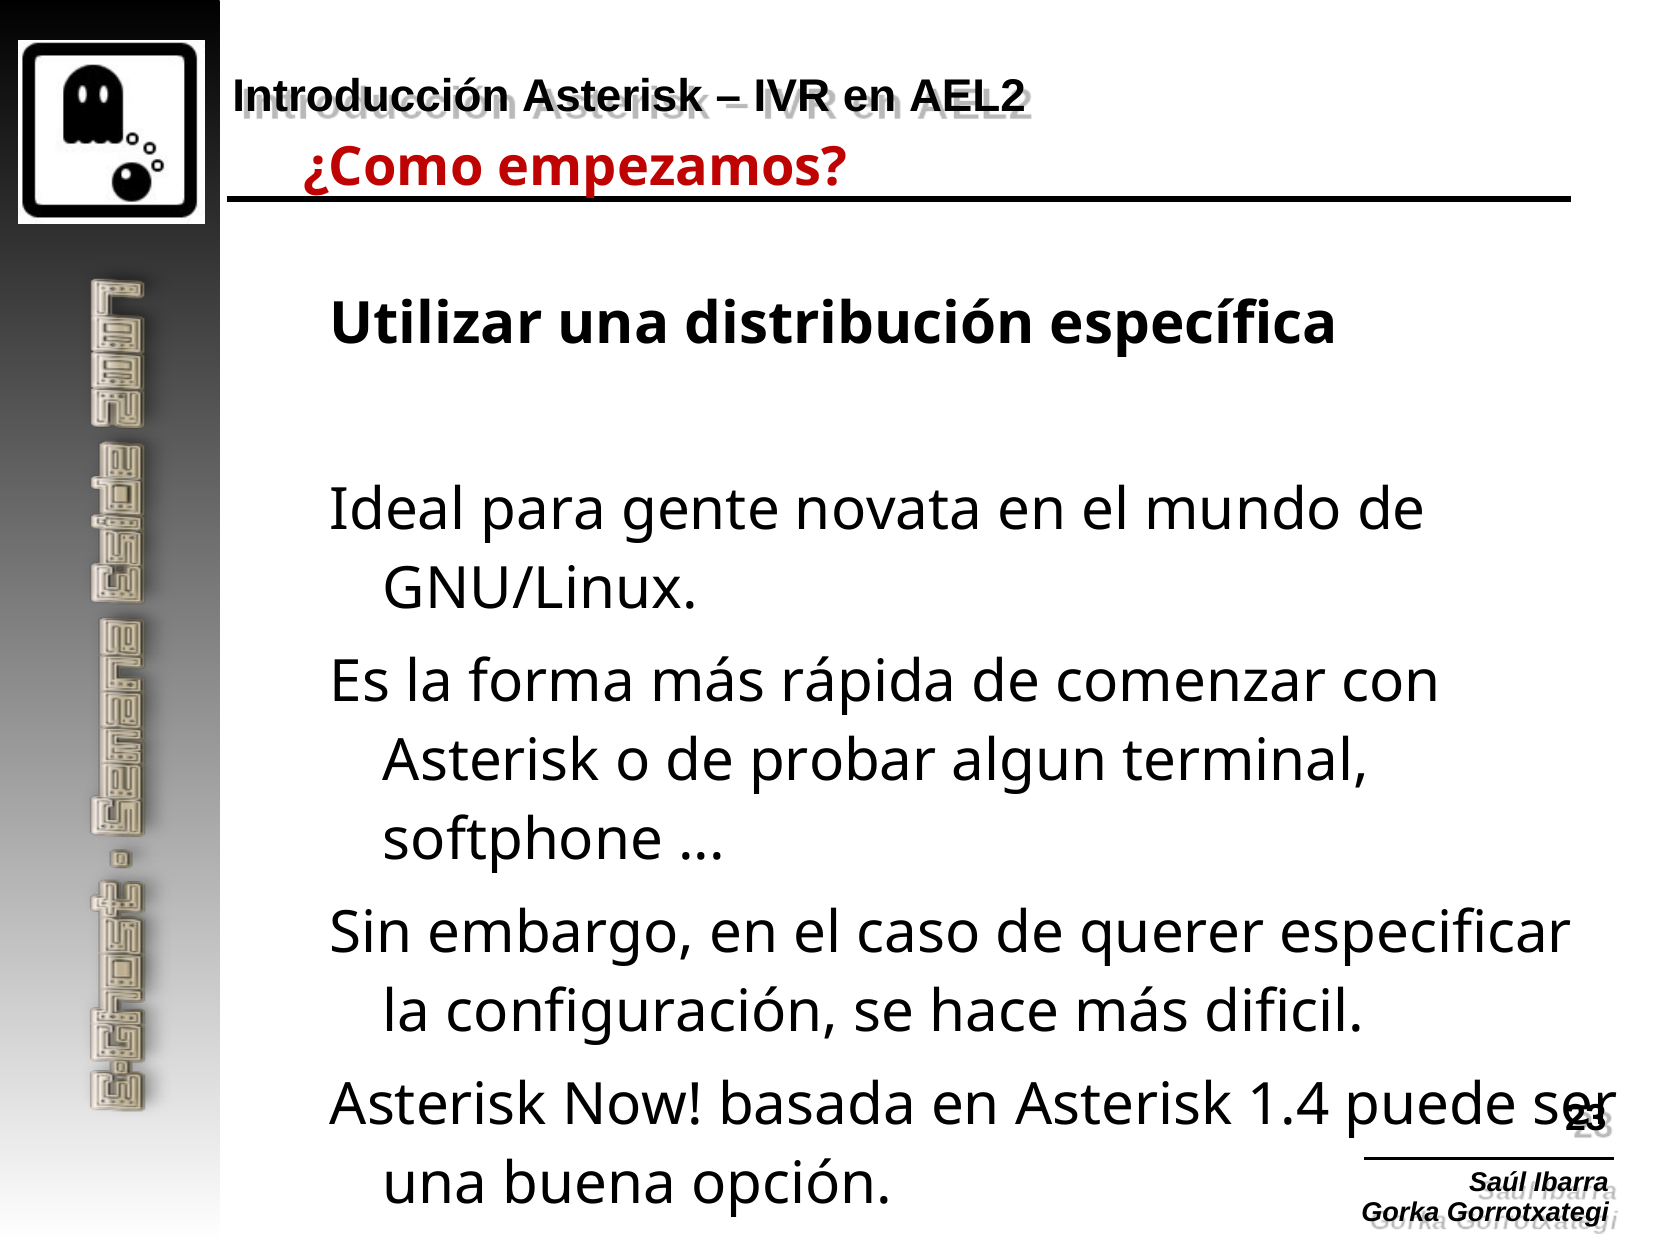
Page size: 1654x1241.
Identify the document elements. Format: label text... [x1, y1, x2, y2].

picture [51, 250, 180, 1122]
list Utilizar una distribución específica Ideal para gente novata en el mundo de GNU/Linux. Es la forma más rápida de comenzar con Asterisk o de probar algun terminal, softphone ... Sin embargo, en el caso de querer especificar la configuración, se hace más dificil. Asterisk Now! basada en Asterisk 1.4 puede ser una buena opción. [312, 281, 1625, 1241]
title ¿Como empezamos? [303, 125, 1624, 204]
picture [18, 40, 205, 224]
